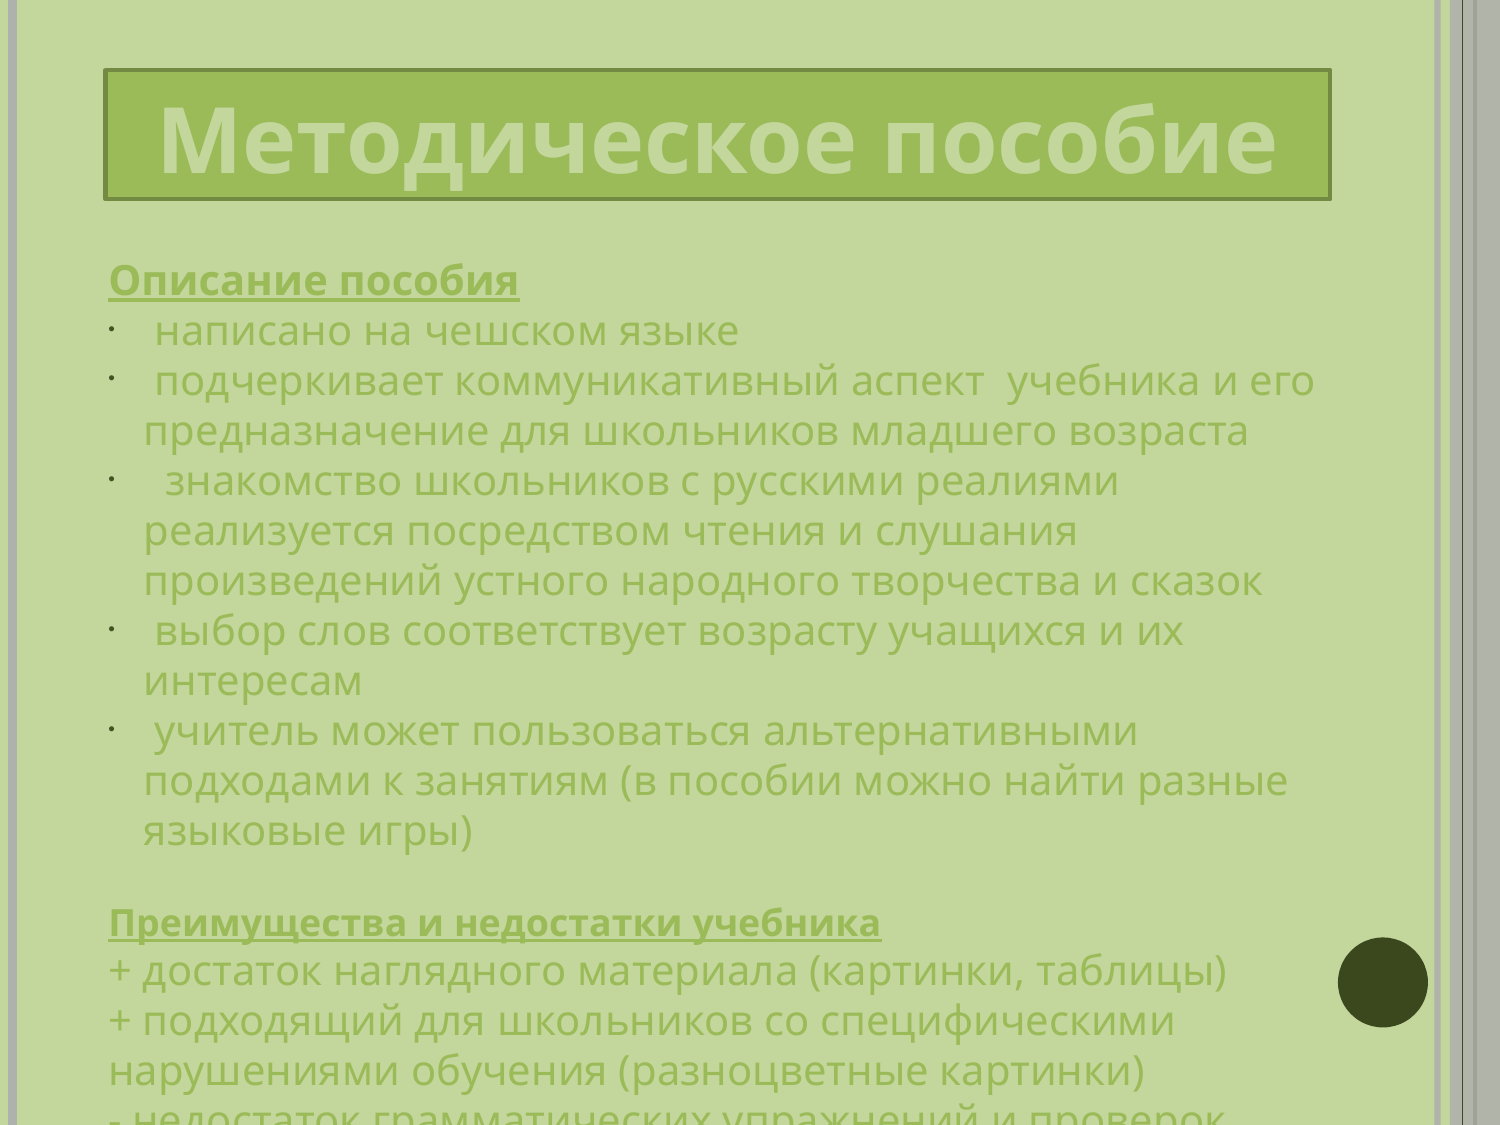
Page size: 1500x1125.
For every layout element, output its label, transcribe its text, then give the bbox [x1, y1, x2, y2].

text_box Описание пособия написано на чешском языке подчеркивает коммуникативный аспект учебника и его предназначение для школьников младшего возраста знакомство школьников с русскими реалиями реализуется посредством чтения и слушания произведений устного народного творчества и сказок выбор слов соответствует возрасту учащихся и их интересам учитель может пользоваться альтернативными подходами к занятиям (в пособии можно найти разные языковые игры) Преимущества и недостатки учебника + достаток наглядного материала (картинки, таблицы) + подходящий для школьников со специфическими нарушениями обучения (разноцветные картинки) - недостаток грамматических упражнений и проверок знаний [93, 246, 1383, 1125]
title Методическое пособие [105, 70, 1331, 200]
